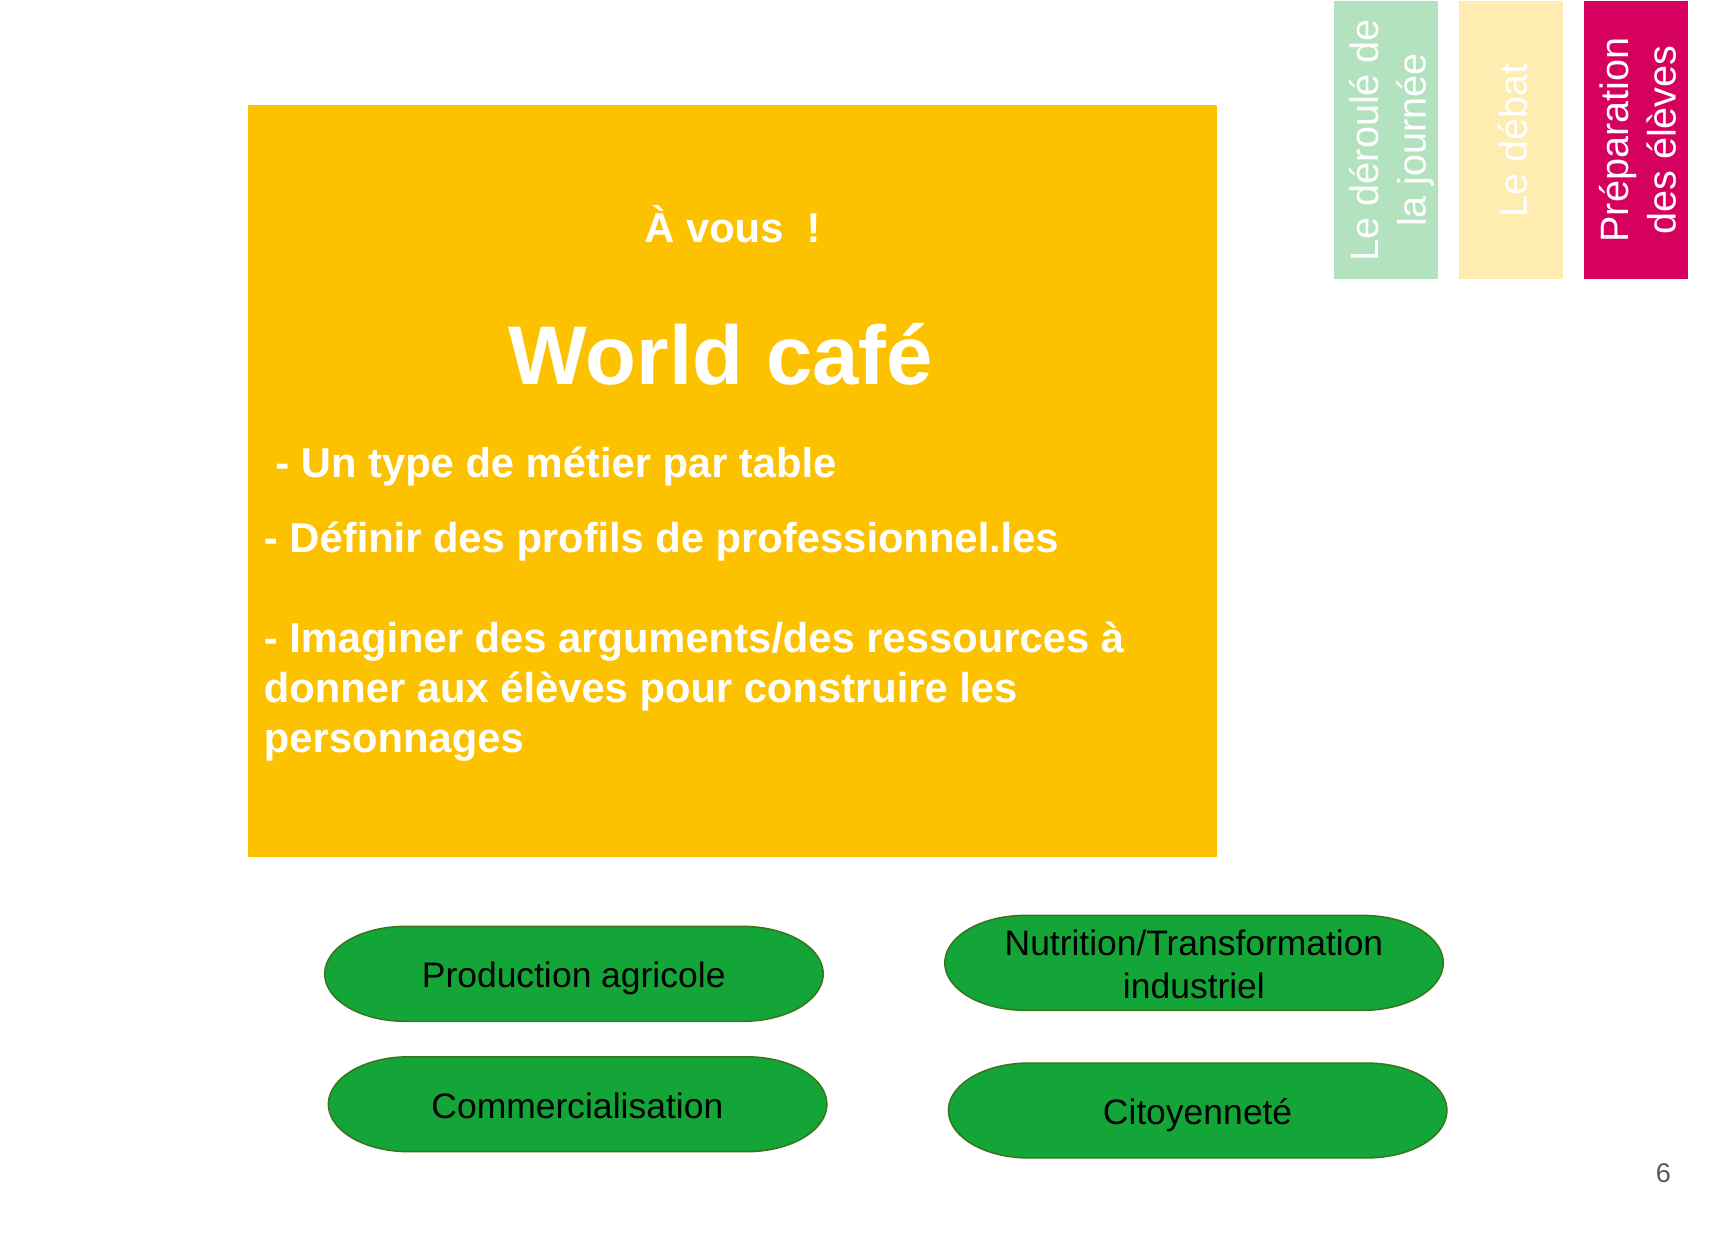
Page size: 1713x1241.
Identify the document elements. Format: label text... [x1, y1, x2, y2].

text_box Nutrition/Transformation industriel [944, 915, 1444, 1011]
slide_number <numéro> [1586, 1124, 1690, 1220]
text_box À vous ! World café - Un type de métier par table - Définir des profils de professionnel.les - Imaginer des arguments/des ressources à donner aux élèves pour construire les personnages [248, 106, 1217, 857]
text_box Commercialisation [328, 1056, 827, 1152]
text_box Le déroulé de la journée [1333, 0, 1439, 281]
text_box Préparation des élèves [1583, 0, 1689, 281]
text_box Production agricole [324, 926, 824, 1022]
text_box Le débat [1458, 0, 1564, 281]
text_box Citoyenneté [948, 1063, 1447, 1158]
